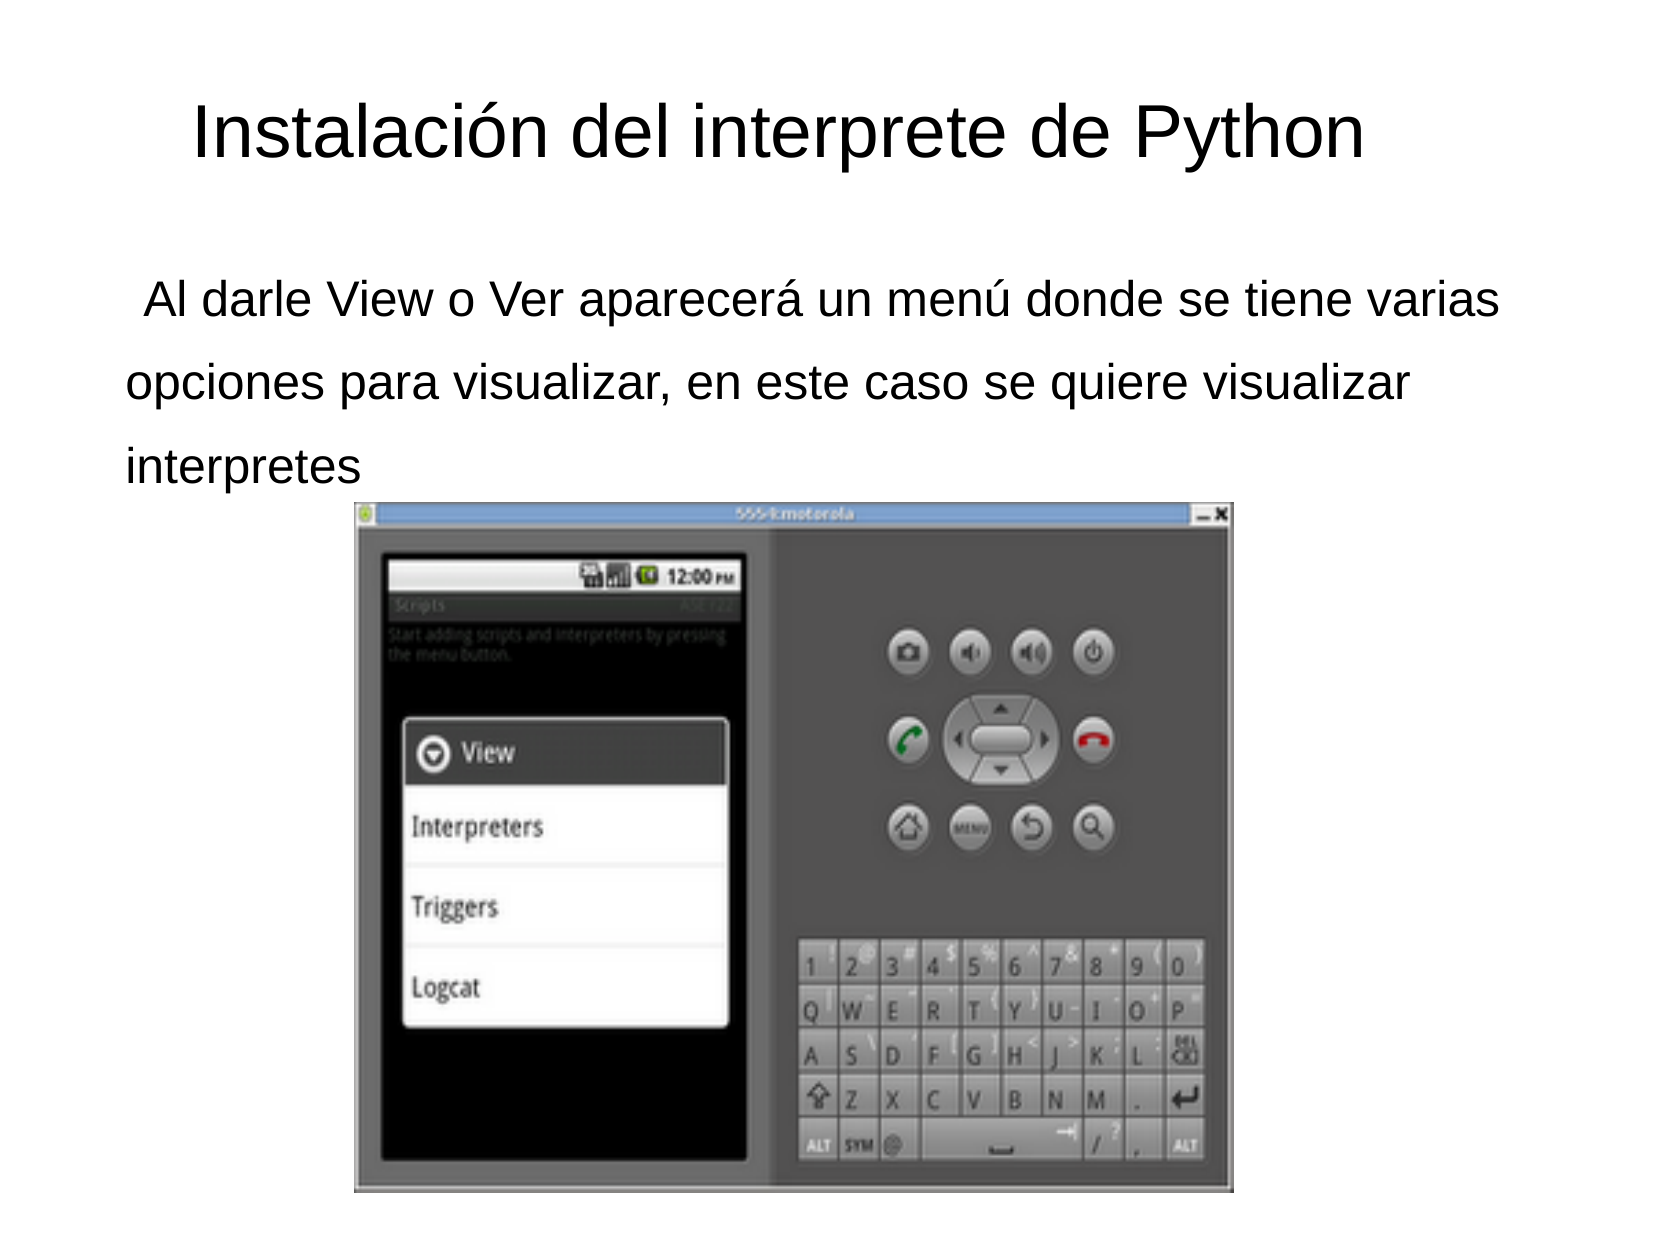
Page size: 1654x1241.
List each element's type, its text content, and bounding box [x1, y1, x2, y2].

picture [354, 502, 1234, 1193]
text_box Al darle View o Ver aparecerá un menú donde se tiene varias opciones para visualizar, en este caso se quiere visualizar interpretes [110, 235, 1595, 474]
text_box Instalación del interprete de Python [177, 81, 1536, 181]
